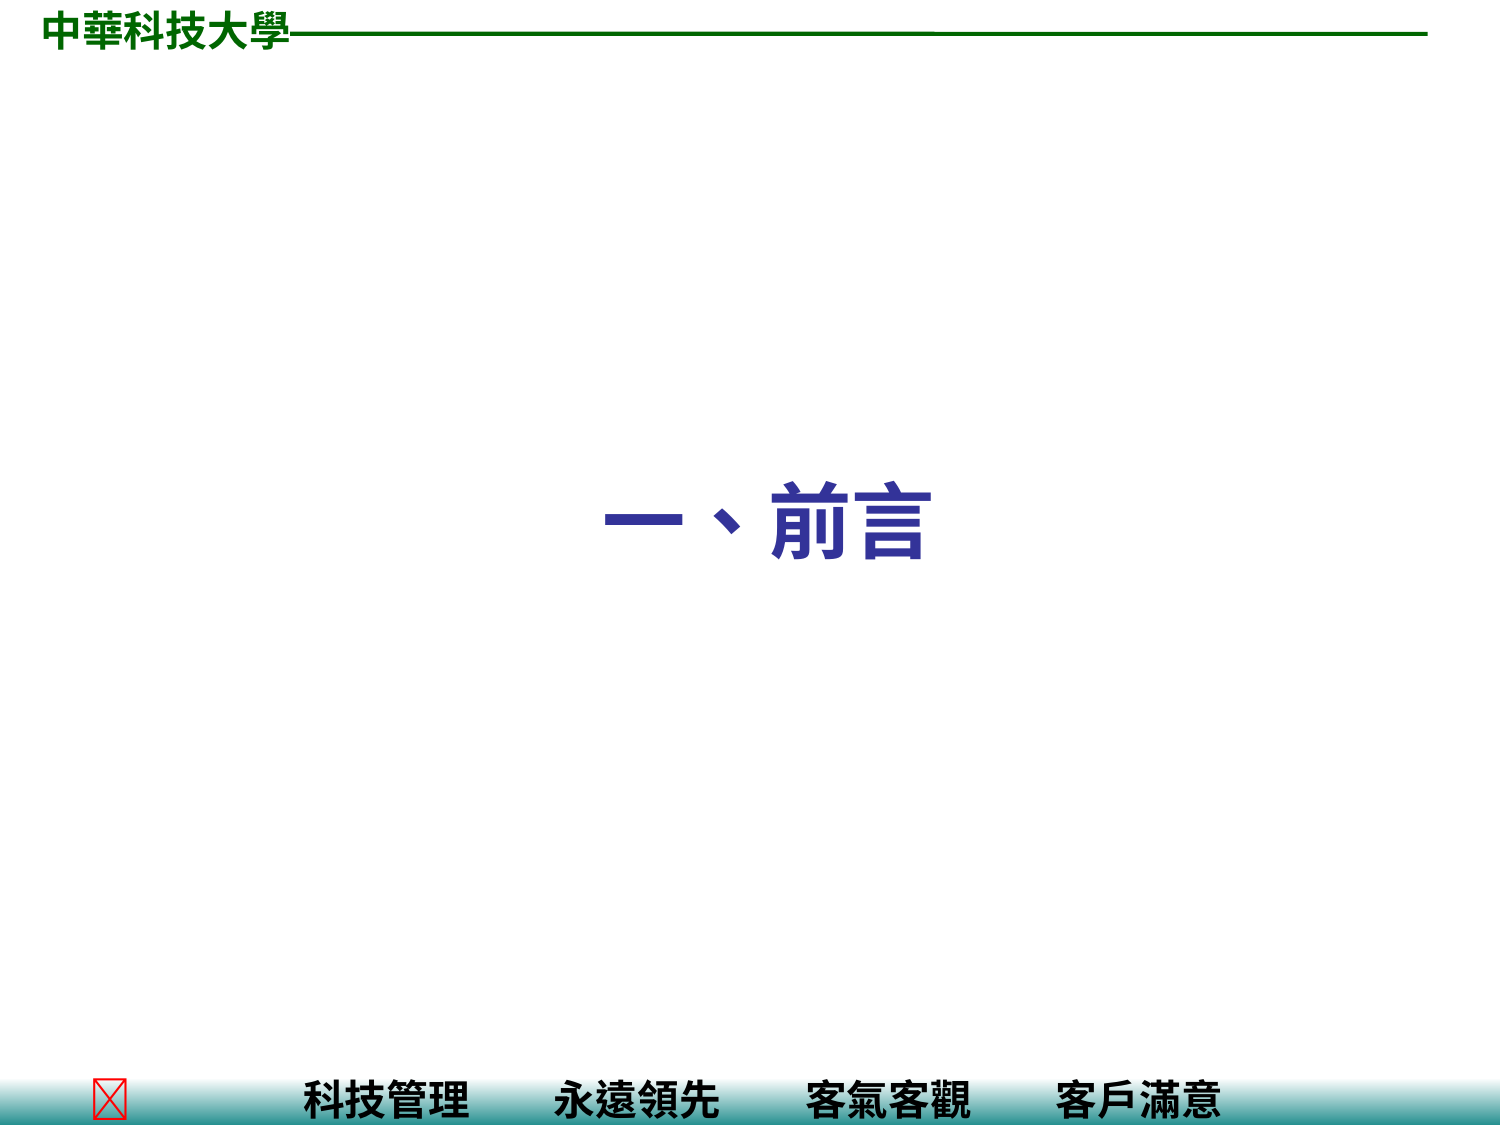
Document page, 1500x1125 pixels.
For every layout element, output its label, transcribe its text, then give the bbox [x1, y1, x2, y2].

title 一、前言 [137, 375, 1400, 663]
